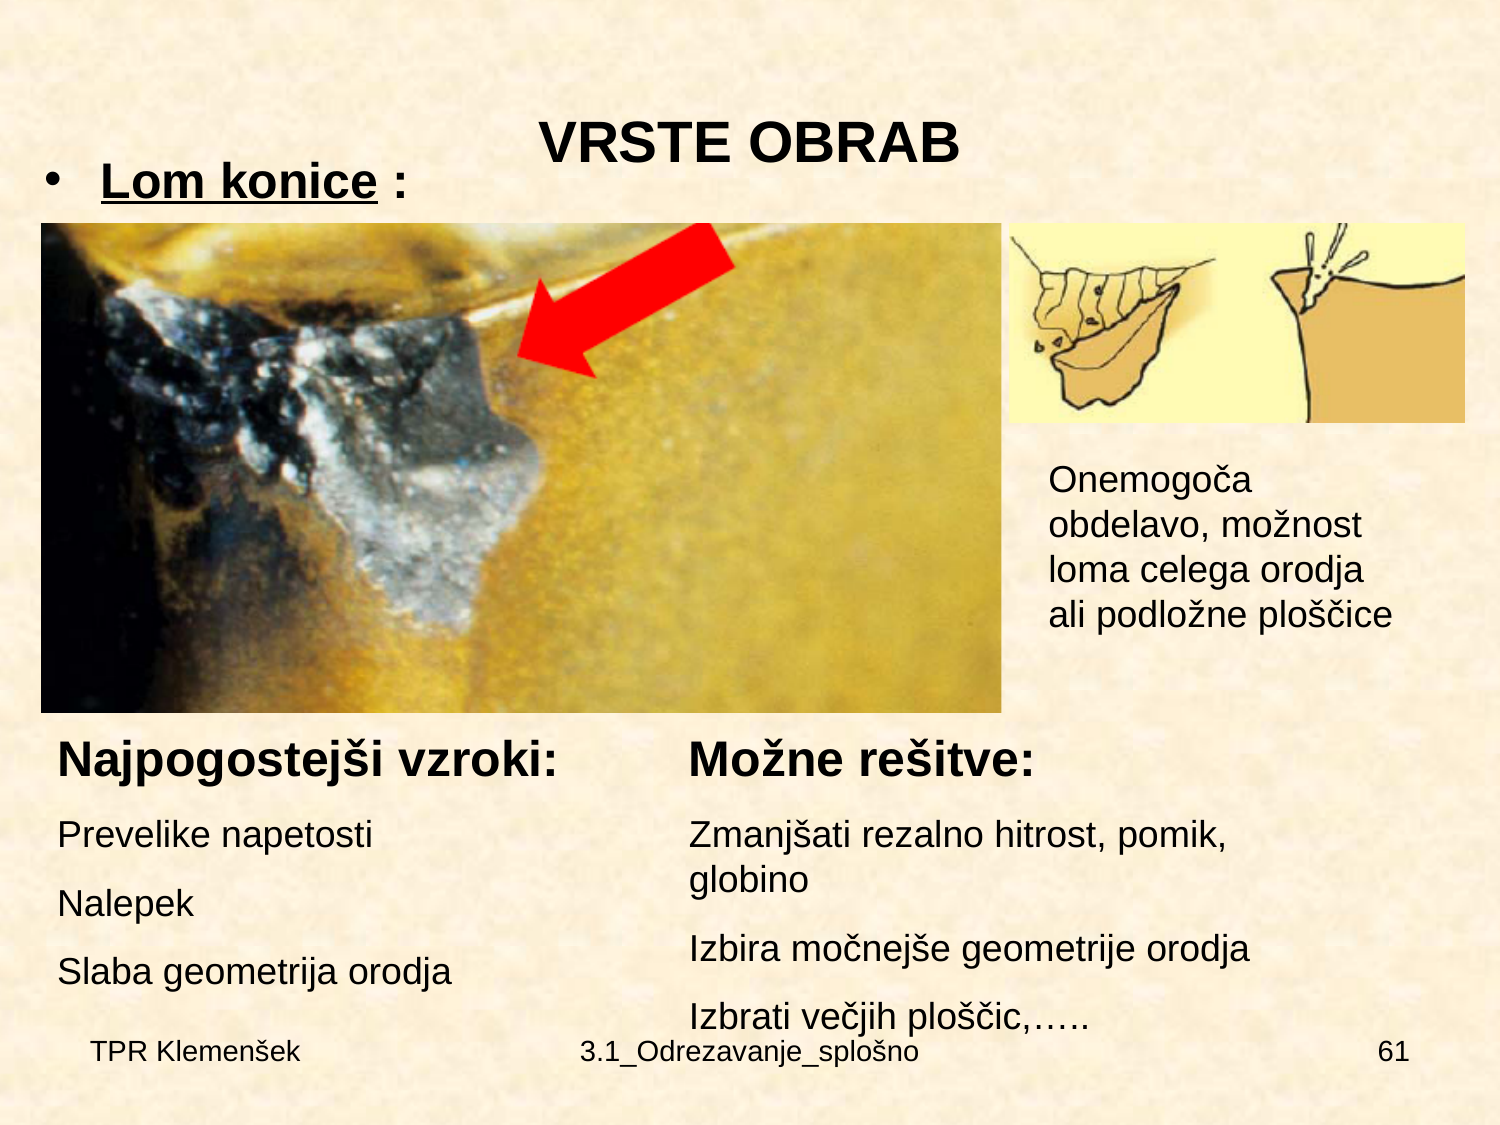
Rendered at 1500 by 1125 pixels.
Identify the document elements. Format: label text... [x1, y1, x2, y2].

text_box Onemogoča obdelavo, možnost loma celega orodja ali podložne ploščice [1033, 447, 1412, 644]
text_box <number> [1074, 1024, 1426, 1103]
text_box TPR Klemenšek [74, 1024, 426, 1103]
text_box Možne rešitve: Zmanjšati rezalno hitrost, pomik, globino Izbira močnejše geometrije orodja Izbrati večjih ploščic,….. [674, 719, 1336, 1045]
picture [0, 0, 1500, 1125]
title VRSTE OBRAB [75, 45, 1426, 223]
text_box 3.1_Odrezavanje_splošno [512, 1024, 988, 1103]
text_box Najpogostejši vzroki: Prevelike napetosti Nalepek Slaba geometrija orodja [42, 719, 622, 1000]
list Lom konice : [29, 140, 1022, 288]
